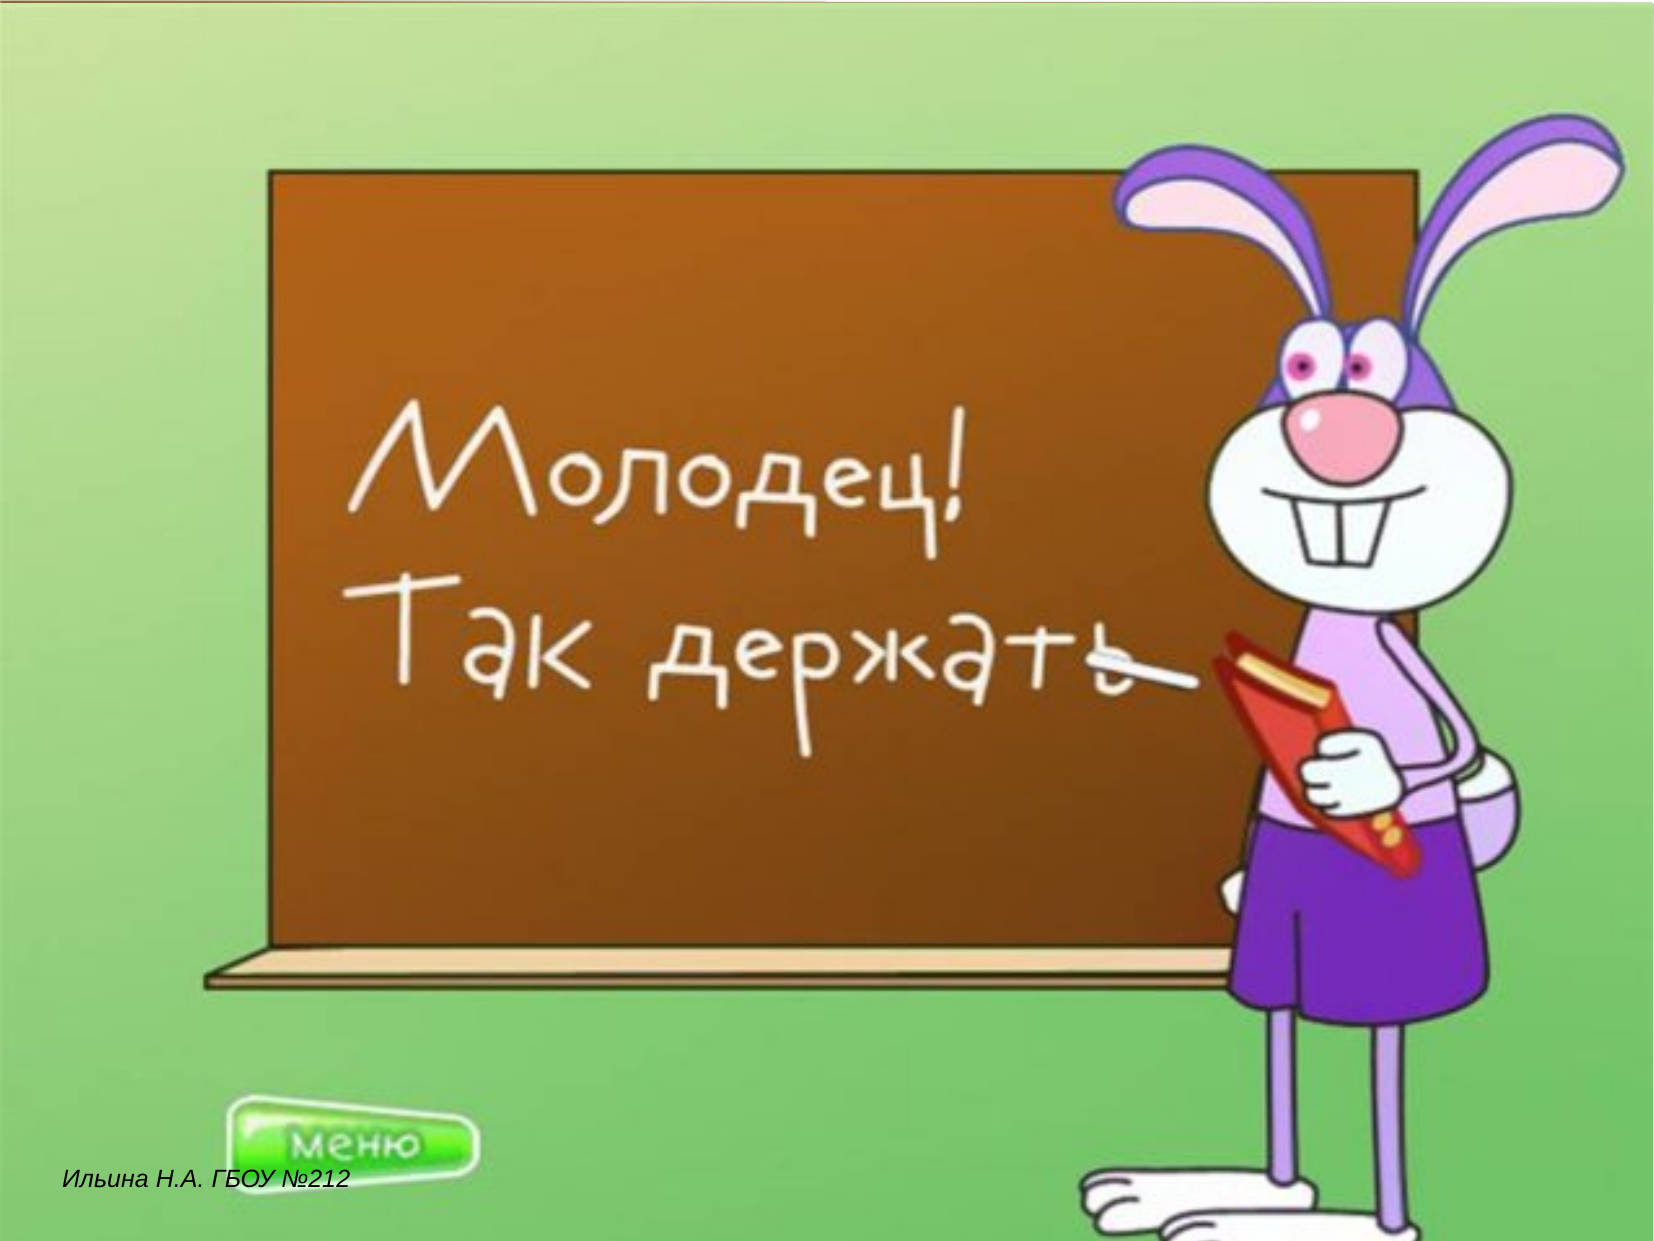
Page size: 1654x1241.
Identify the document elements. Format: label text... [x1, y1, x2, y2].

text_box Ильина Н.А. ГБОУ №212 [47, 1157, 626, 1201]
picture [0, 0, 1654, 1241]
